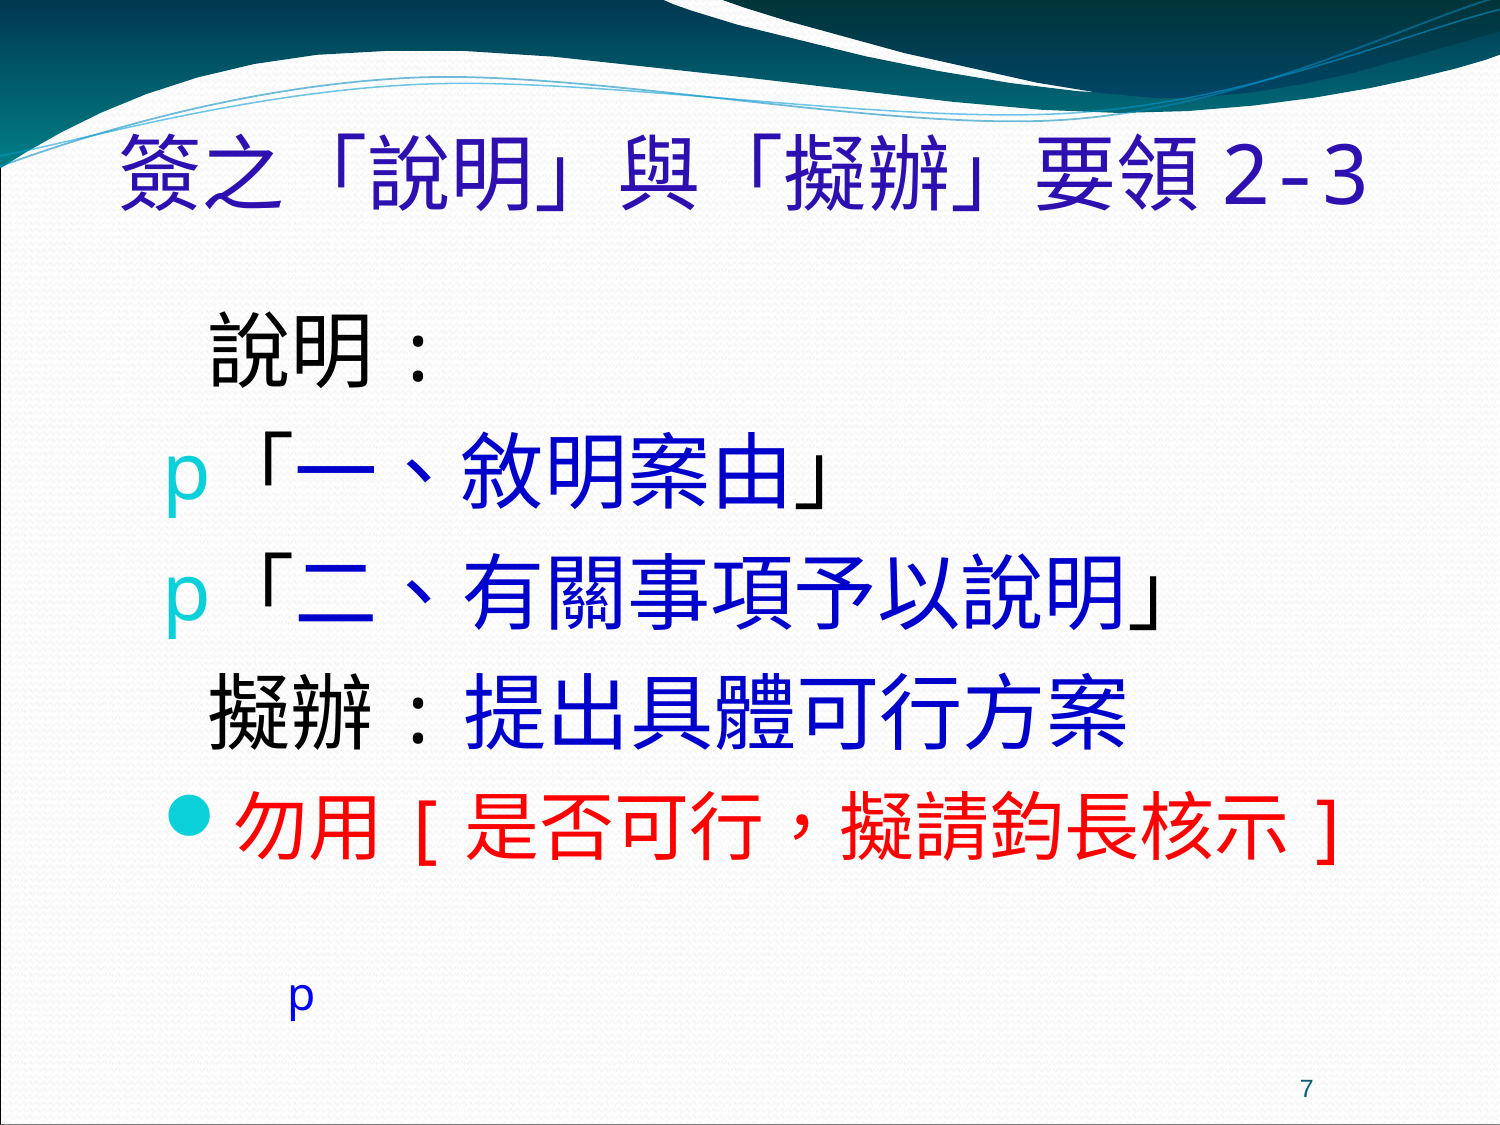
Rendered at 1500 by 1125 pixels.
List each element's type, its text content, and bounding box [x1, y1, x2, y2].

text_box 7 [1299, 1042, 1426, 1103]
text_box [0, 54, 1500, 206]
text_box 簽之「說明」與「擬辦」要領2-3 [41, 114, 1447, 229]
list 說明: 「一、敘明案由」 「二、有關事項予以說明」 擬辦:提出具體可行方案 勿用[是否可行，擬請鈞長核示] [147, 290, 1412, 1059]
